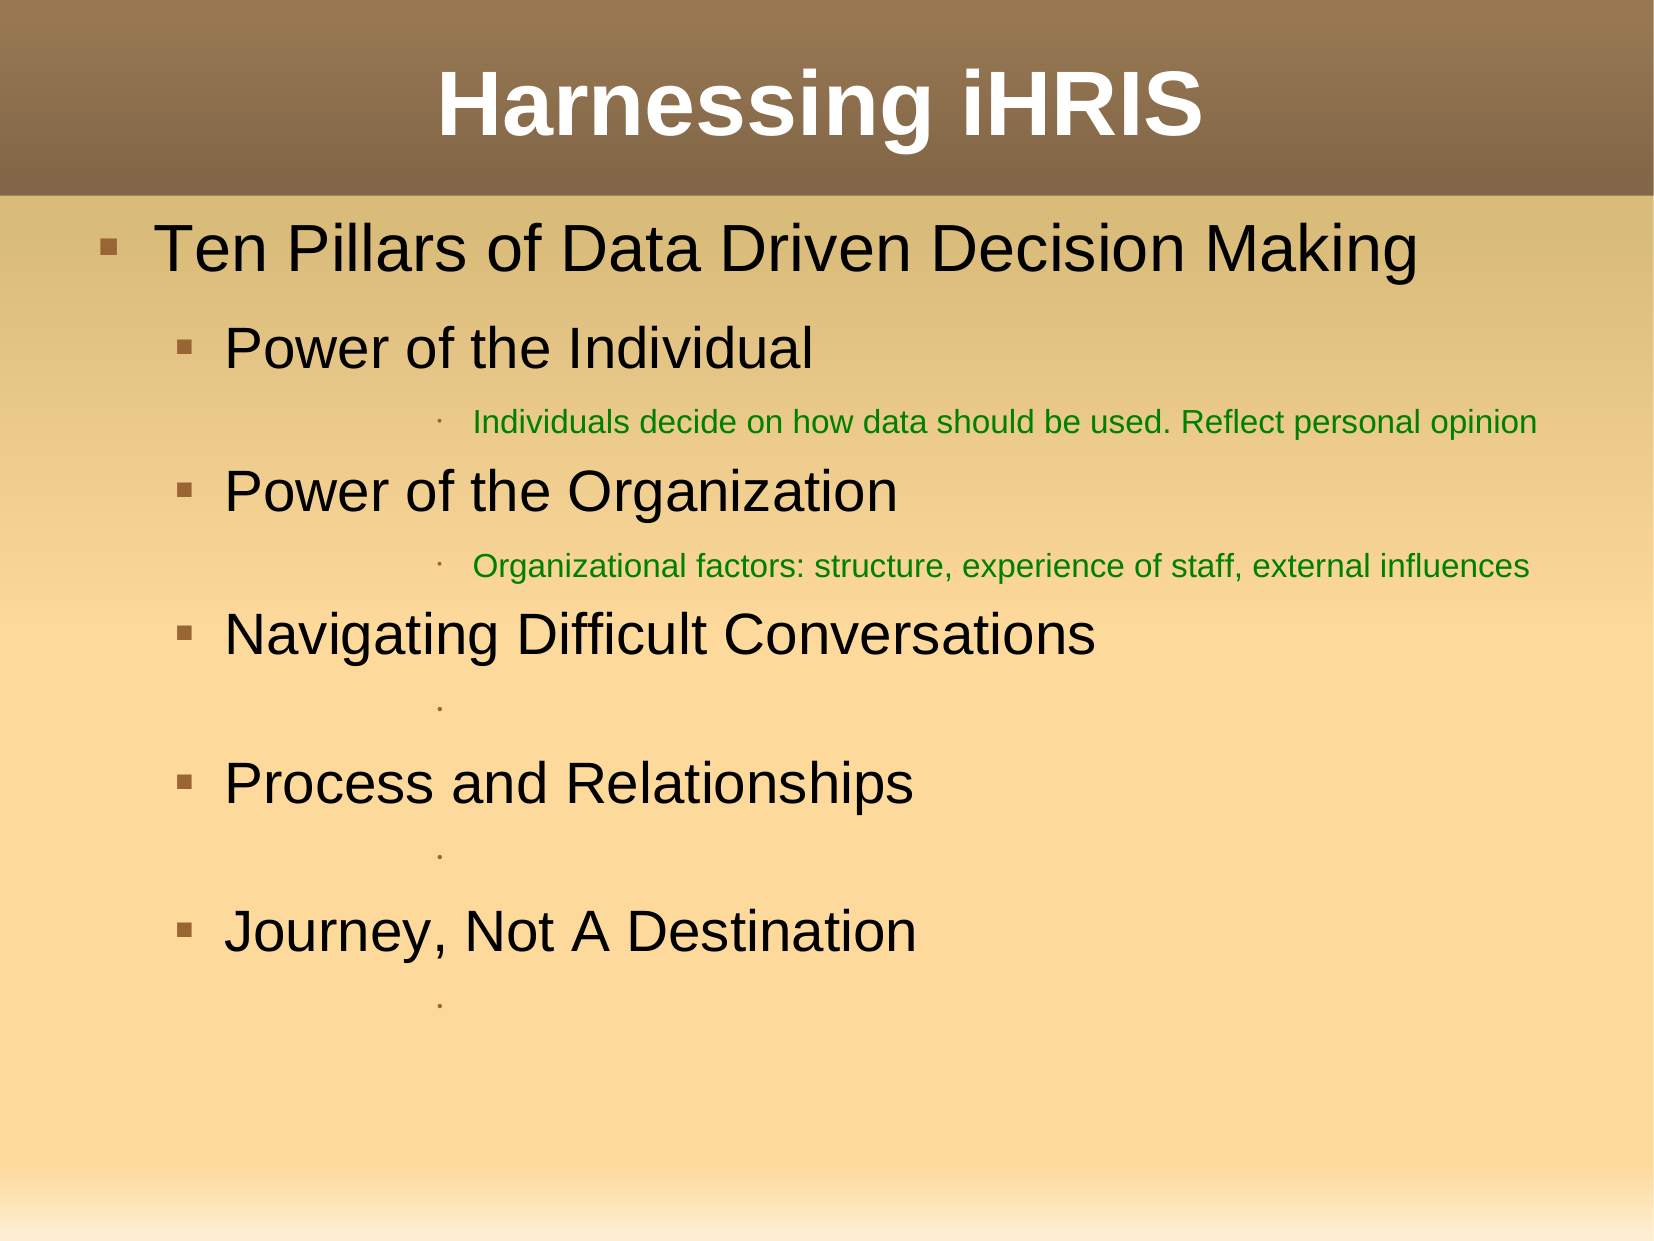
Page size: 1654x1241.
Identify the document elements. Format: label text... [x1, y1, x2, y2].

list Ten Pillars of Data Driven Decision Making Power of the Individual Individuals decide on how data should be used. Reflect personal opinion Power of the Organization Organizational factors: structure, experience of staff, external influences Navigating Difficult Conversations Process and Relationships Journey, Not A Destination [82, 211, 1571, 1241]
title Harnessing iHRIS [76, 7, 1565, 200]
picture [0, 0, 1654, 1241]
